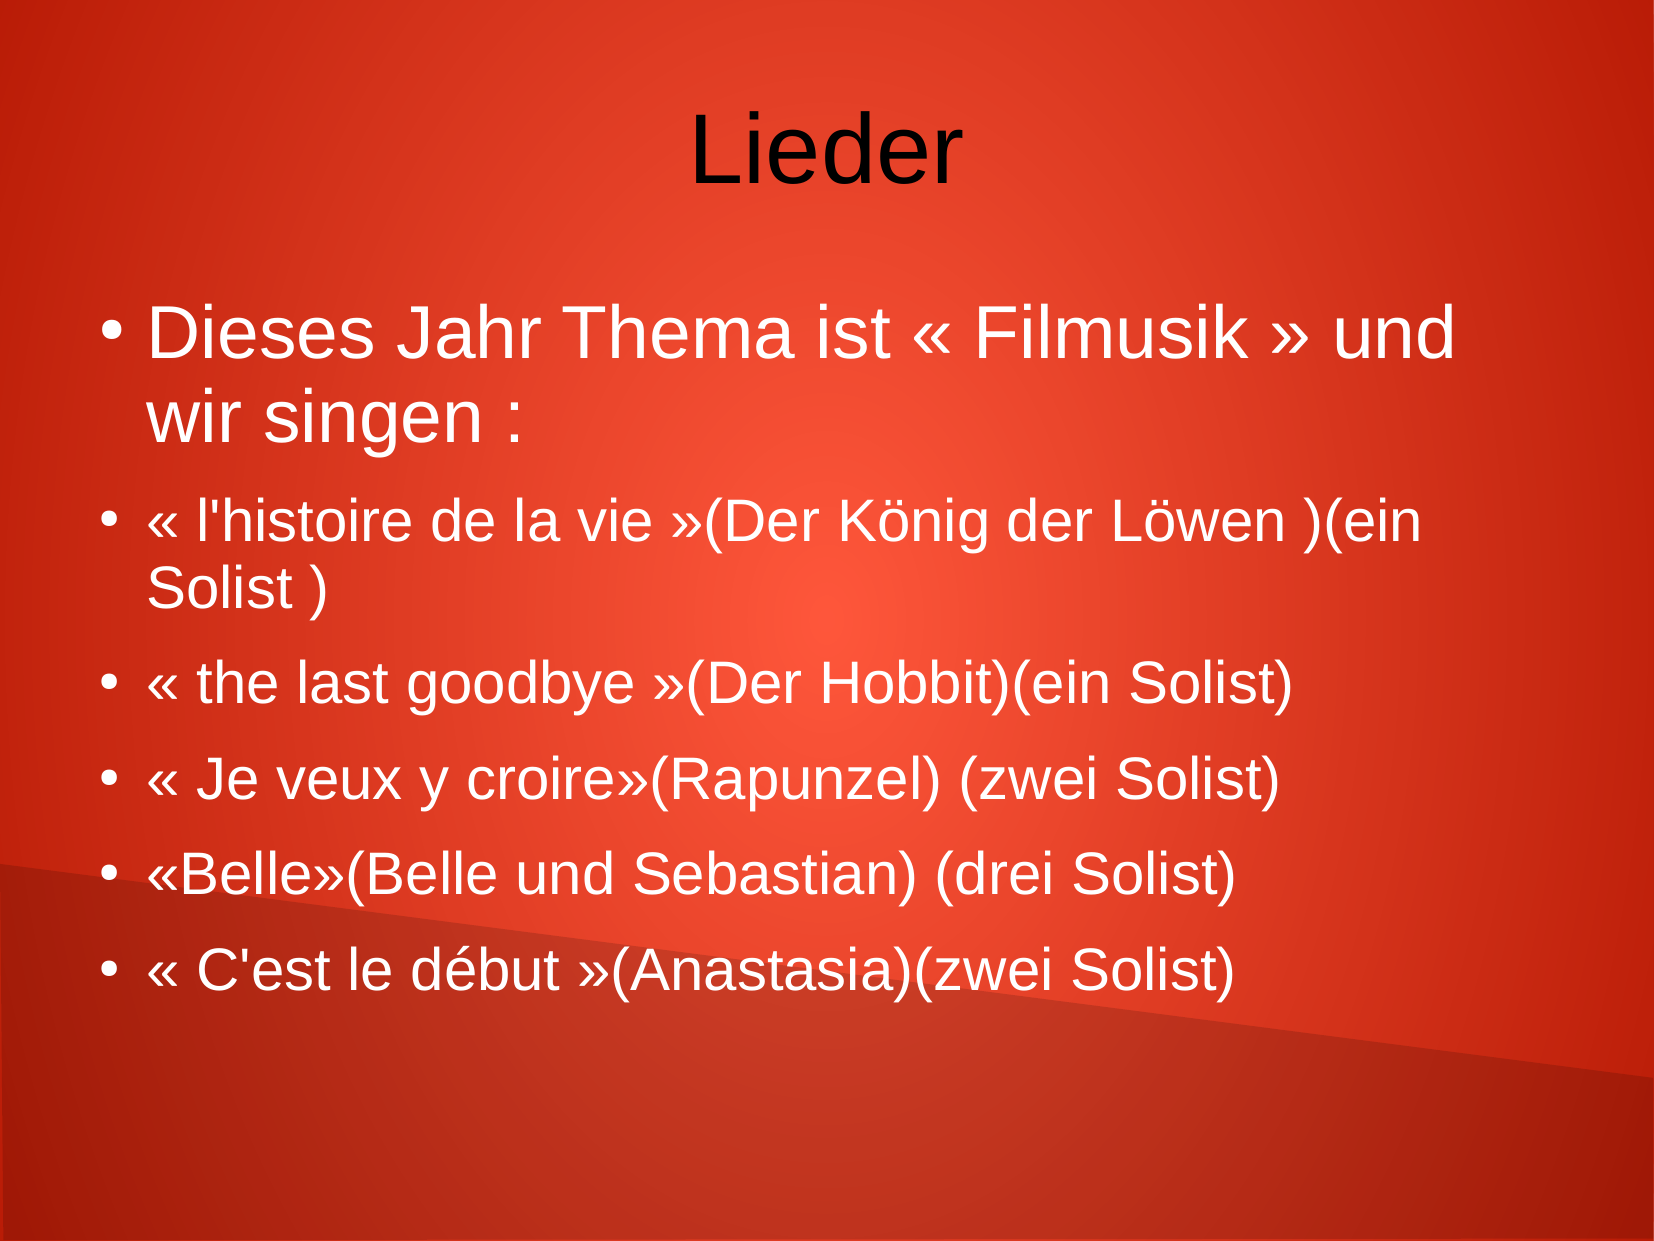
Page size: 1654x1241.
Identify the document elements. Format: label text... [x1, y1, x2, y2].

list Dieses Jahr Thema ist « Filmusik » und wir singen : « l'histoire de la vie »(Der König der Löwen )(ein Solist ) « the last goodbye »(Der Hobbit)(ein Solist) « Je veux y croire»(Rapunzel) (zwei Solist) «Belle»(Belle und Sebastian) (drei Solist) « C'est le début »(Anastasia)(zwei Solist) [82, 290, 1571, 1010]
title Lieder [82, 47, 1571, 252]
